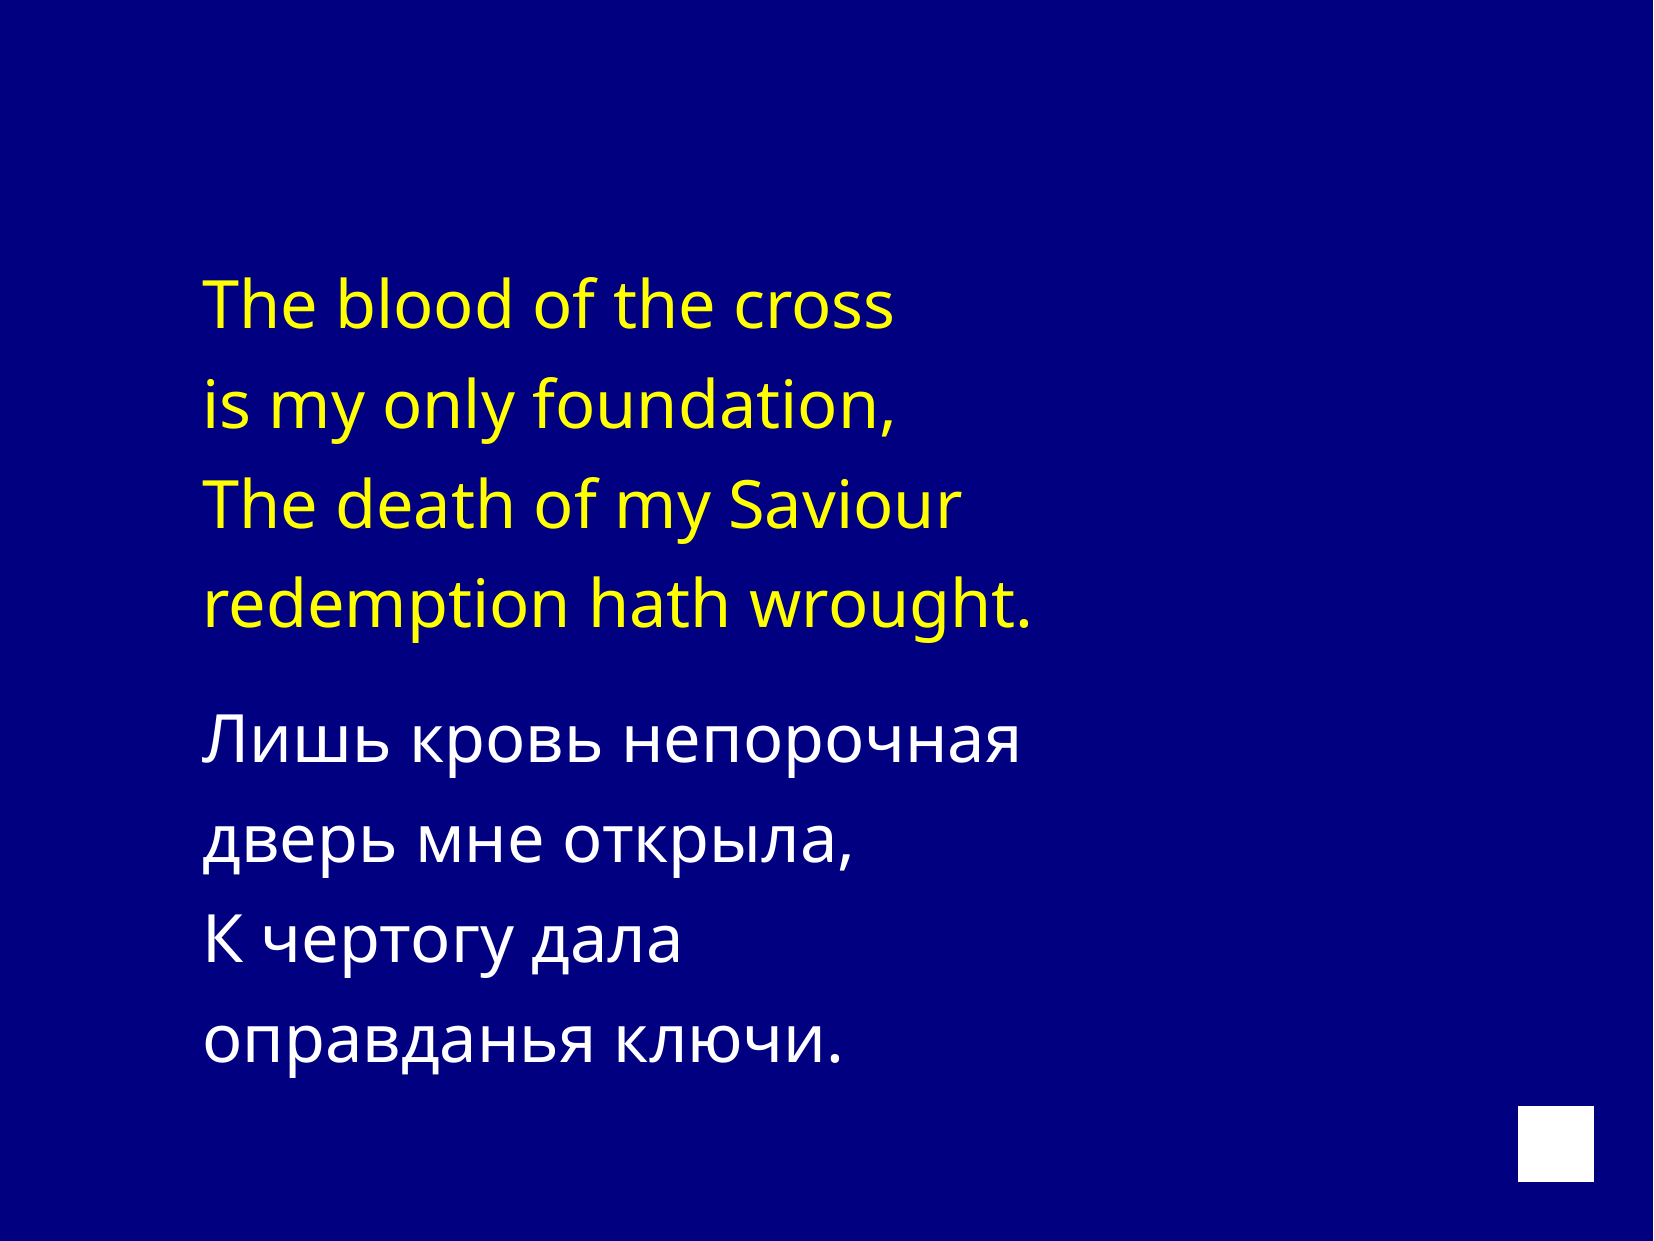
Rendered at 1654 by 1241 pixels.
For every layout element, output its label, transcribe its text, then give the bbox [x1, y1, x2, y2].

text_box The blood of the cross is my only foundation, The death of my Saviour redemption hath wrought. [75, 150, 1576, 638]
text_box Лишь кровь непорочная дверь мне открыла, К чертогу дала оправданья ключи. [75, 675, 1576, 1163]
text_box [1518, 1106, 1594, 1182]
